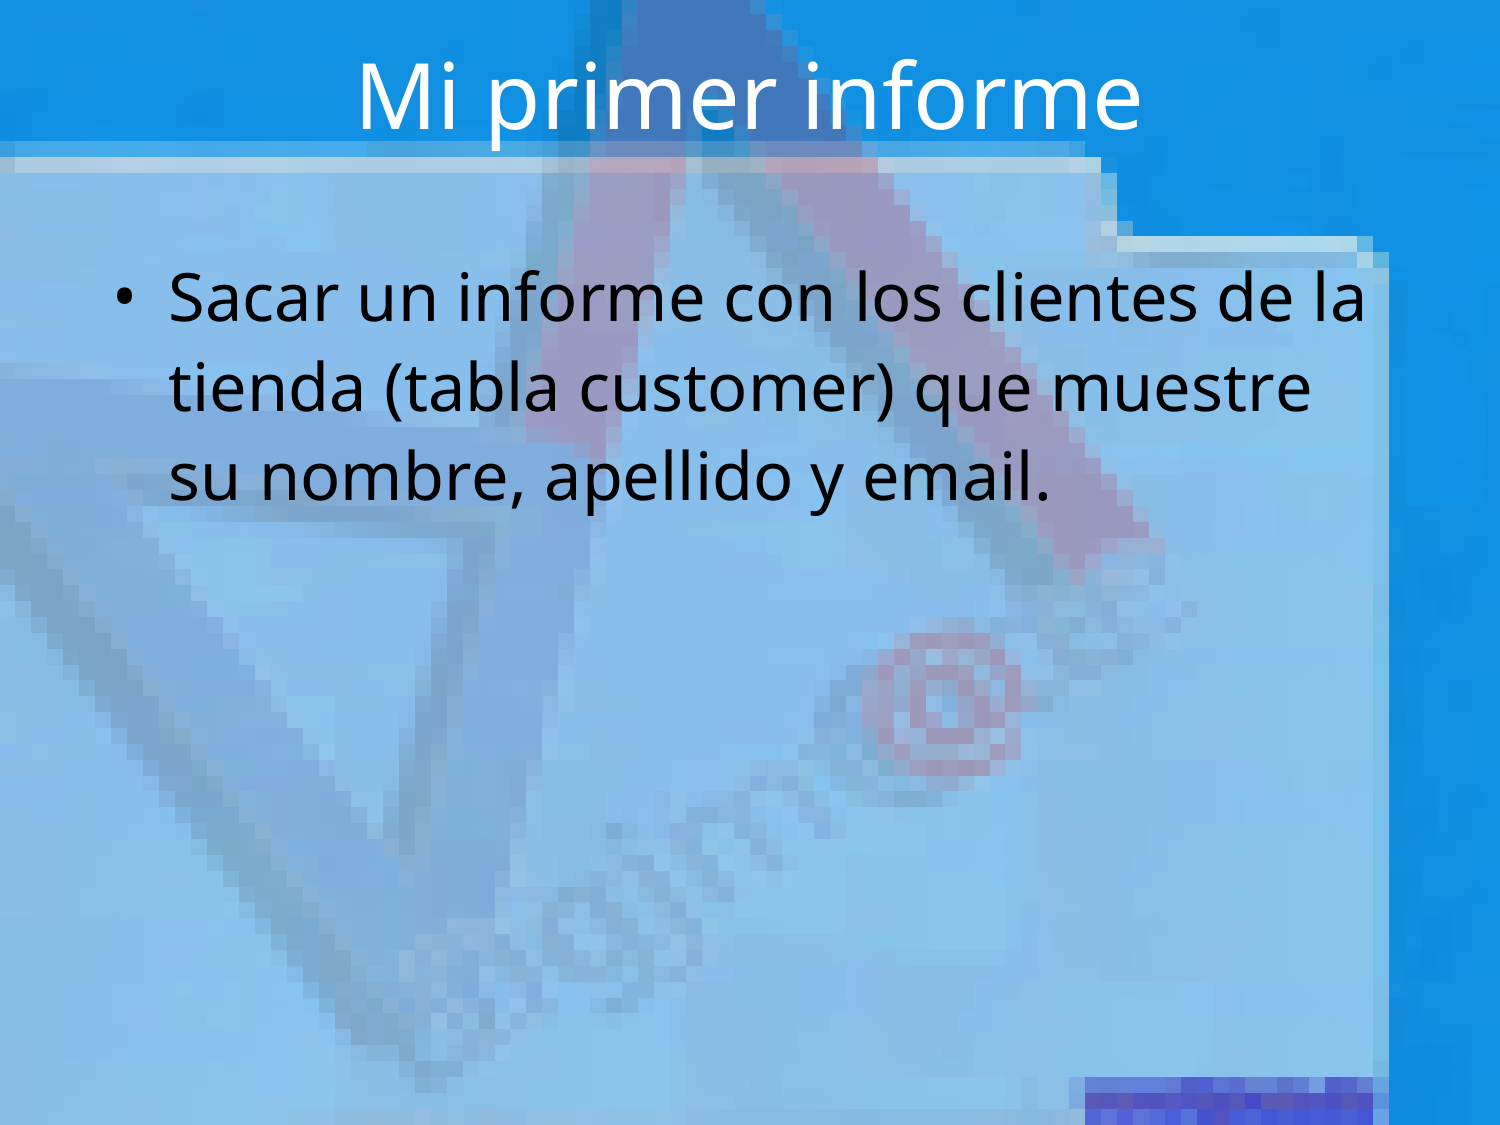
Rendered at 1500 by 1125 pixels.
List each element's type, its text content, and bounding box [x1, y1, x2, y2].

picture [0, 0, 1500, 1125]
list Sacar un informe con los clientes de la tienda (tabla customer) que muestre su nombre, apellido y email. [112, 249, 1388, 1001]
title Mi primer informe [112, 0, 1388, 214]
